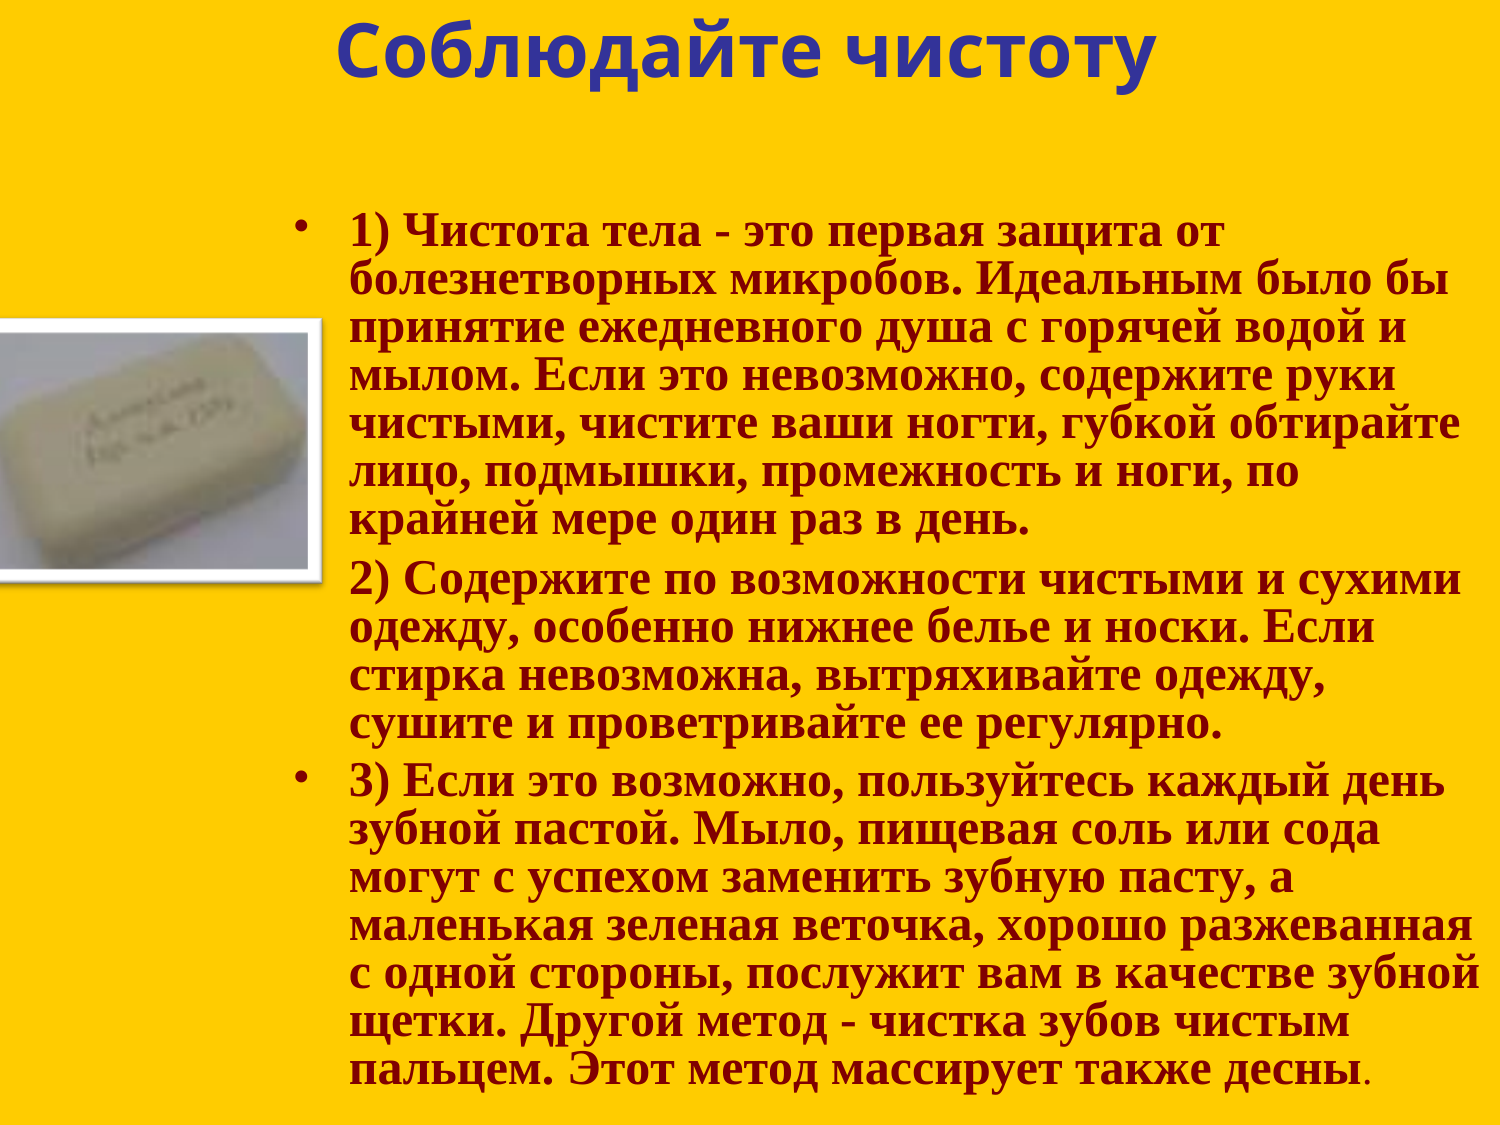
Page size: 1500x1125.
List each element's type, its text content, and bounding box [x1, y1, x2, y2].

list 1) Чистота тела - это первая защита от болезнетворных микробов. Идеальным было бы принятие ежедневного душа с горячей водой и мылом. Если это невозможно, содержите руки чистыми, чистите ваши ногти, губкой обтирайте лицо, подмышки, промежность и ноги, по крайней мере один раз в день. 2) Содержите по возможности чистыми и сухими одежду, особенно нижнее белье и носки. Если стирка невозможна, вытряхивайте одежду, сушите и проветривайте ее регулярно. 3) Если это возможно, пользуйтесь каждый день зубной пастой. Мыло, пищевая соль или сода могут с успехом заменить зубную пасту, а маленькая зеленая веточка, хорошо разжеванная с одной стороны, послужит вам в качестве зубной щетки. Другой метод - чистка зубов чистым пальцем. Этот метод массирует также десны. [277, 78, 1500, 1125]
picture [0, 309, 333, 597]
title Соблюдайте чистоту [41, 0, 1471, 185]
